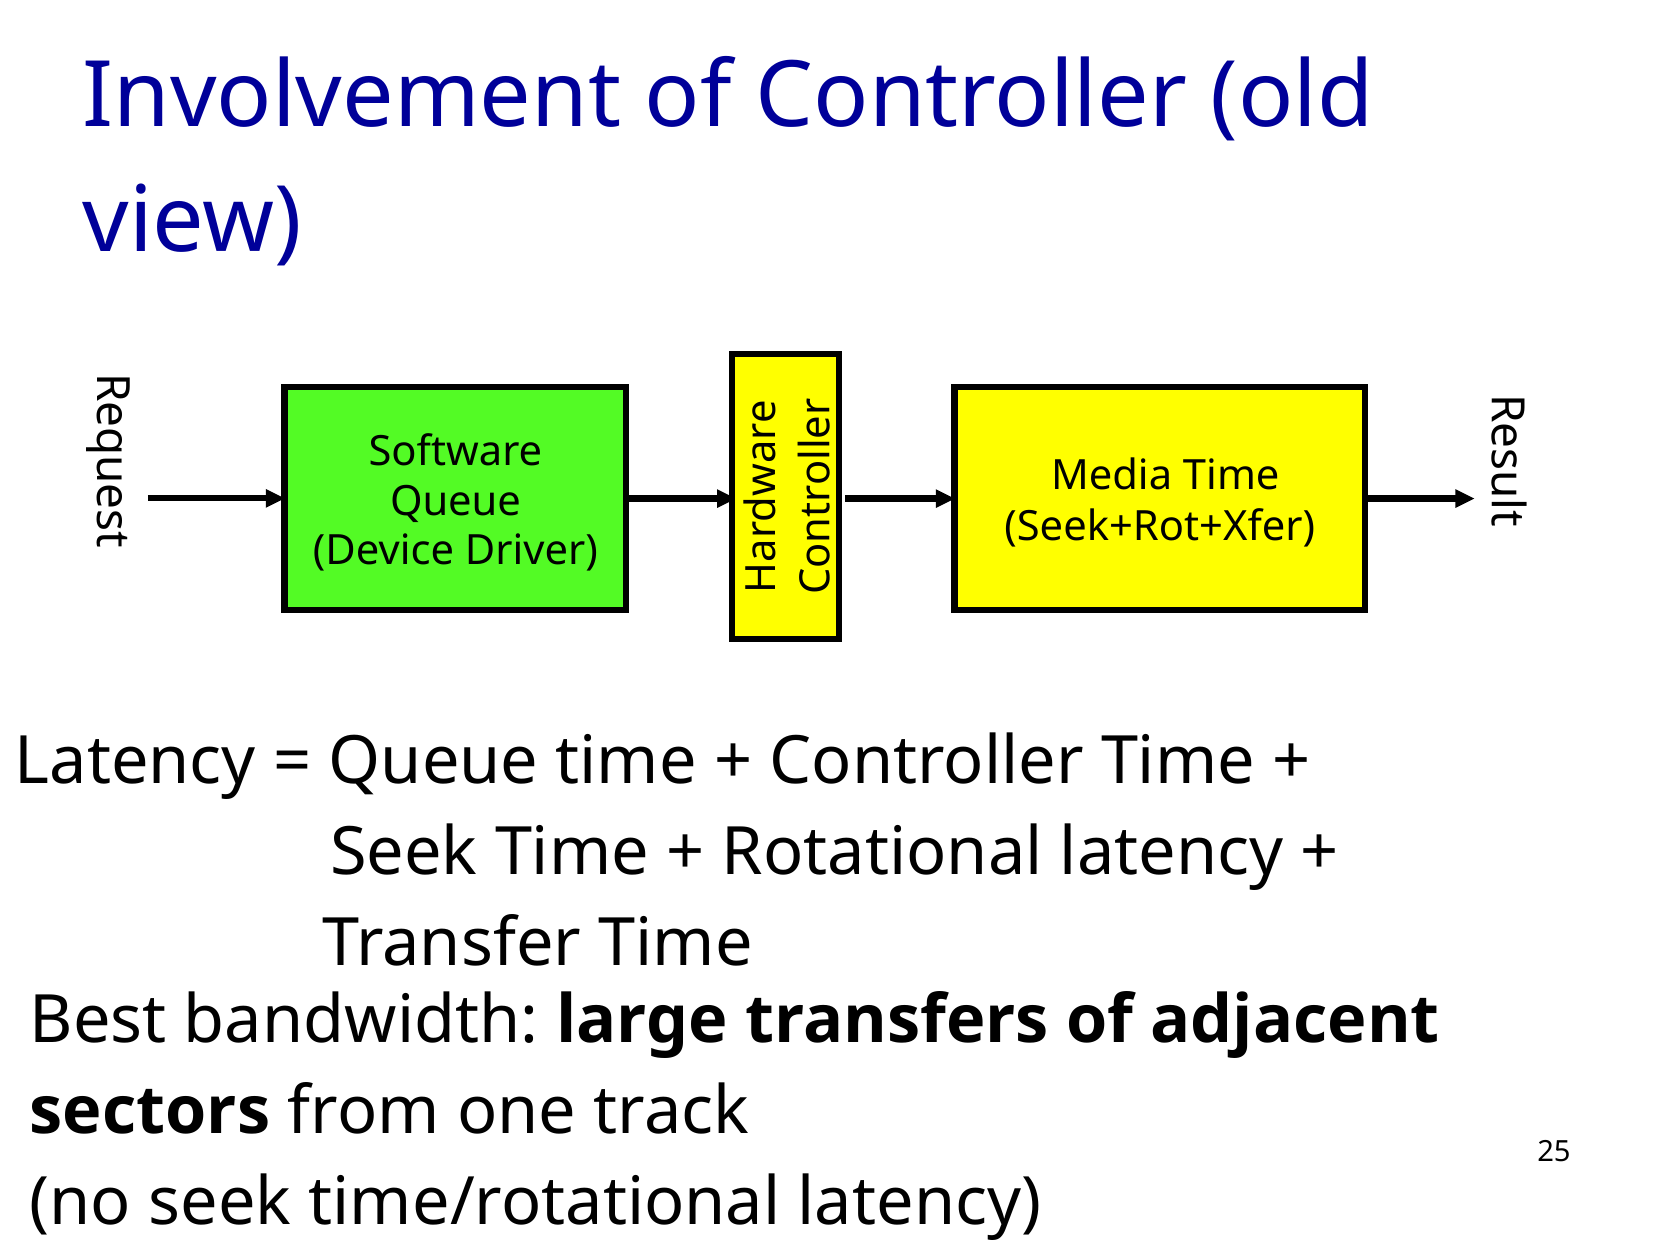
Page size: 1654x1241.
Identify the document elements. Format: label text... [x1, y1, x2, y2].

text_box Result [1475, 379, 1546, 617]
text_box Media Time (Seek+Rot+Xfer) [954, 386, 1365, 610]
text_box Latency = Queue time + Controller Time + Seek Time + Rotational latency + Transfer Time [0, 705, 1606, 942]
text_box Hardware Controller [731, 354, 840, 640]
text_box Request [80, 358, 151, 638]
text_box Software Queue (Device Driver) [284, 386, 627, 610]
title Involvement of Controller (old view) [82, 49, 1571, 257]
text_box Best bandwidth: large transfers of adjacent sectors from one track (no seek time/rotational latency) [15, 963, 1621, 1201]
